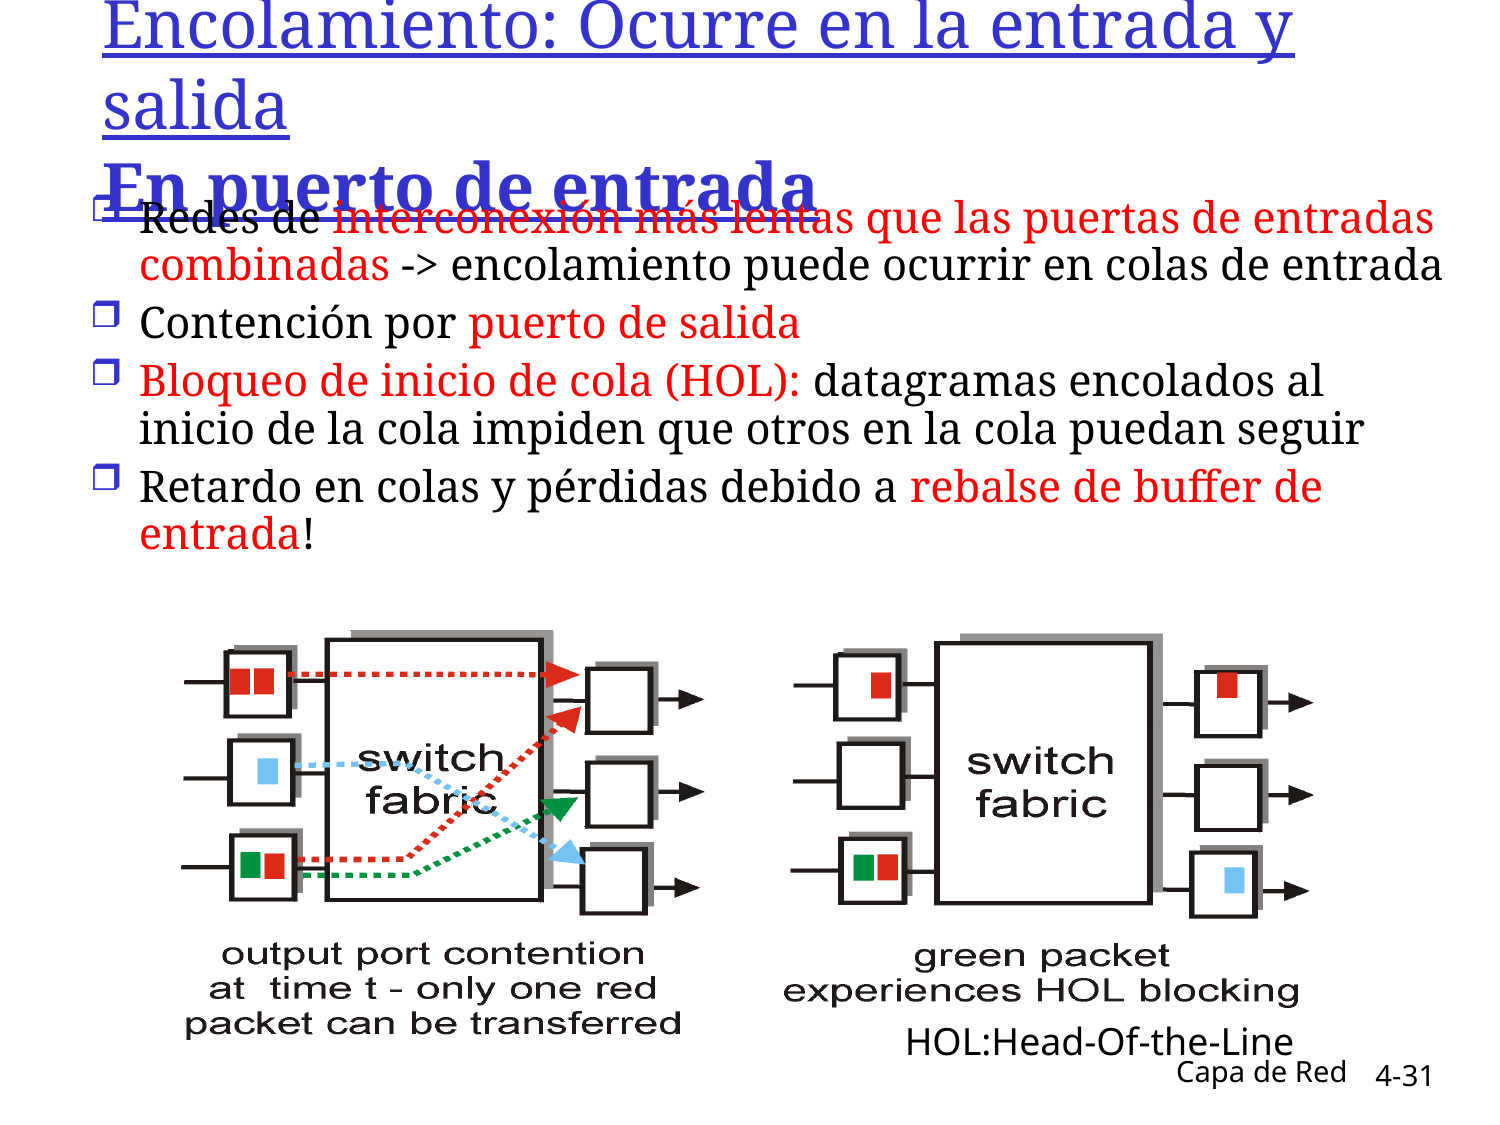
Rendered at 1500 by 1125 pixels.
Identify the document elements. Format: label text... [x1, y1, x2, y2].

list Redes de interconexión más lentas que las puertas de entradas combinadas -> encolamiento puede ocurrir en colas de entrada Contención por puerto de salida Bloqueo de inicio de cola (HOL): datagramas encolados al inicio de la cola impiden que otros en la cola puedan seguir Retardo en colas y pérdidas debido a rebalse de buffer de entrada! [75, 187, 1463, 605]
title Encolamiento: Ocurre en la entrada y salida En puerto de entrada [87, 15, 1426, 187]
picture [181, 630, 1314, 1040]
text_box HOL:Head-Of-the-Line [890, 1015, 1310, 1072]
